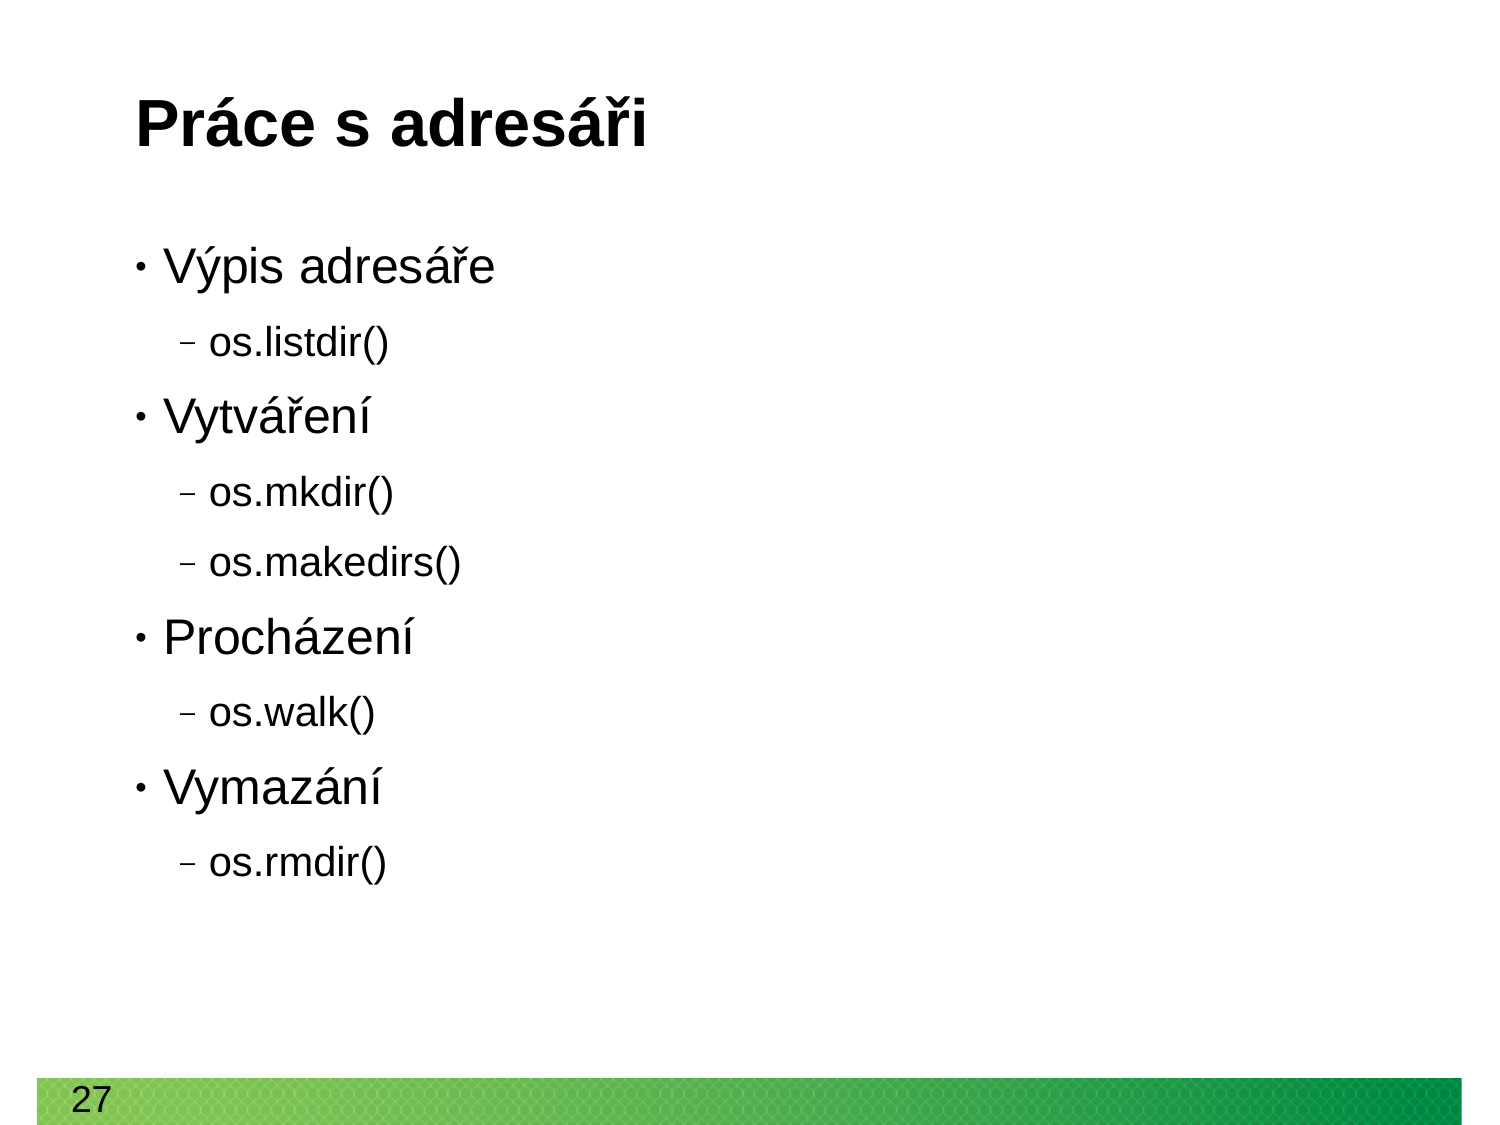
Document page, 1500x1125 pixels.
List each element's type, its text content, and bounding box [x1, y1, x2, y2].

title Práce s adresáři [135, 41, 1372, 204]
list Výpis adresáře os.listdir() Vytváření os.mkdir() os.makedirs() Procházení os.walk() Vymazání os.rmdir() [135, 238, 1372, 982]
picture [36, 1078, 1462, 1125]
